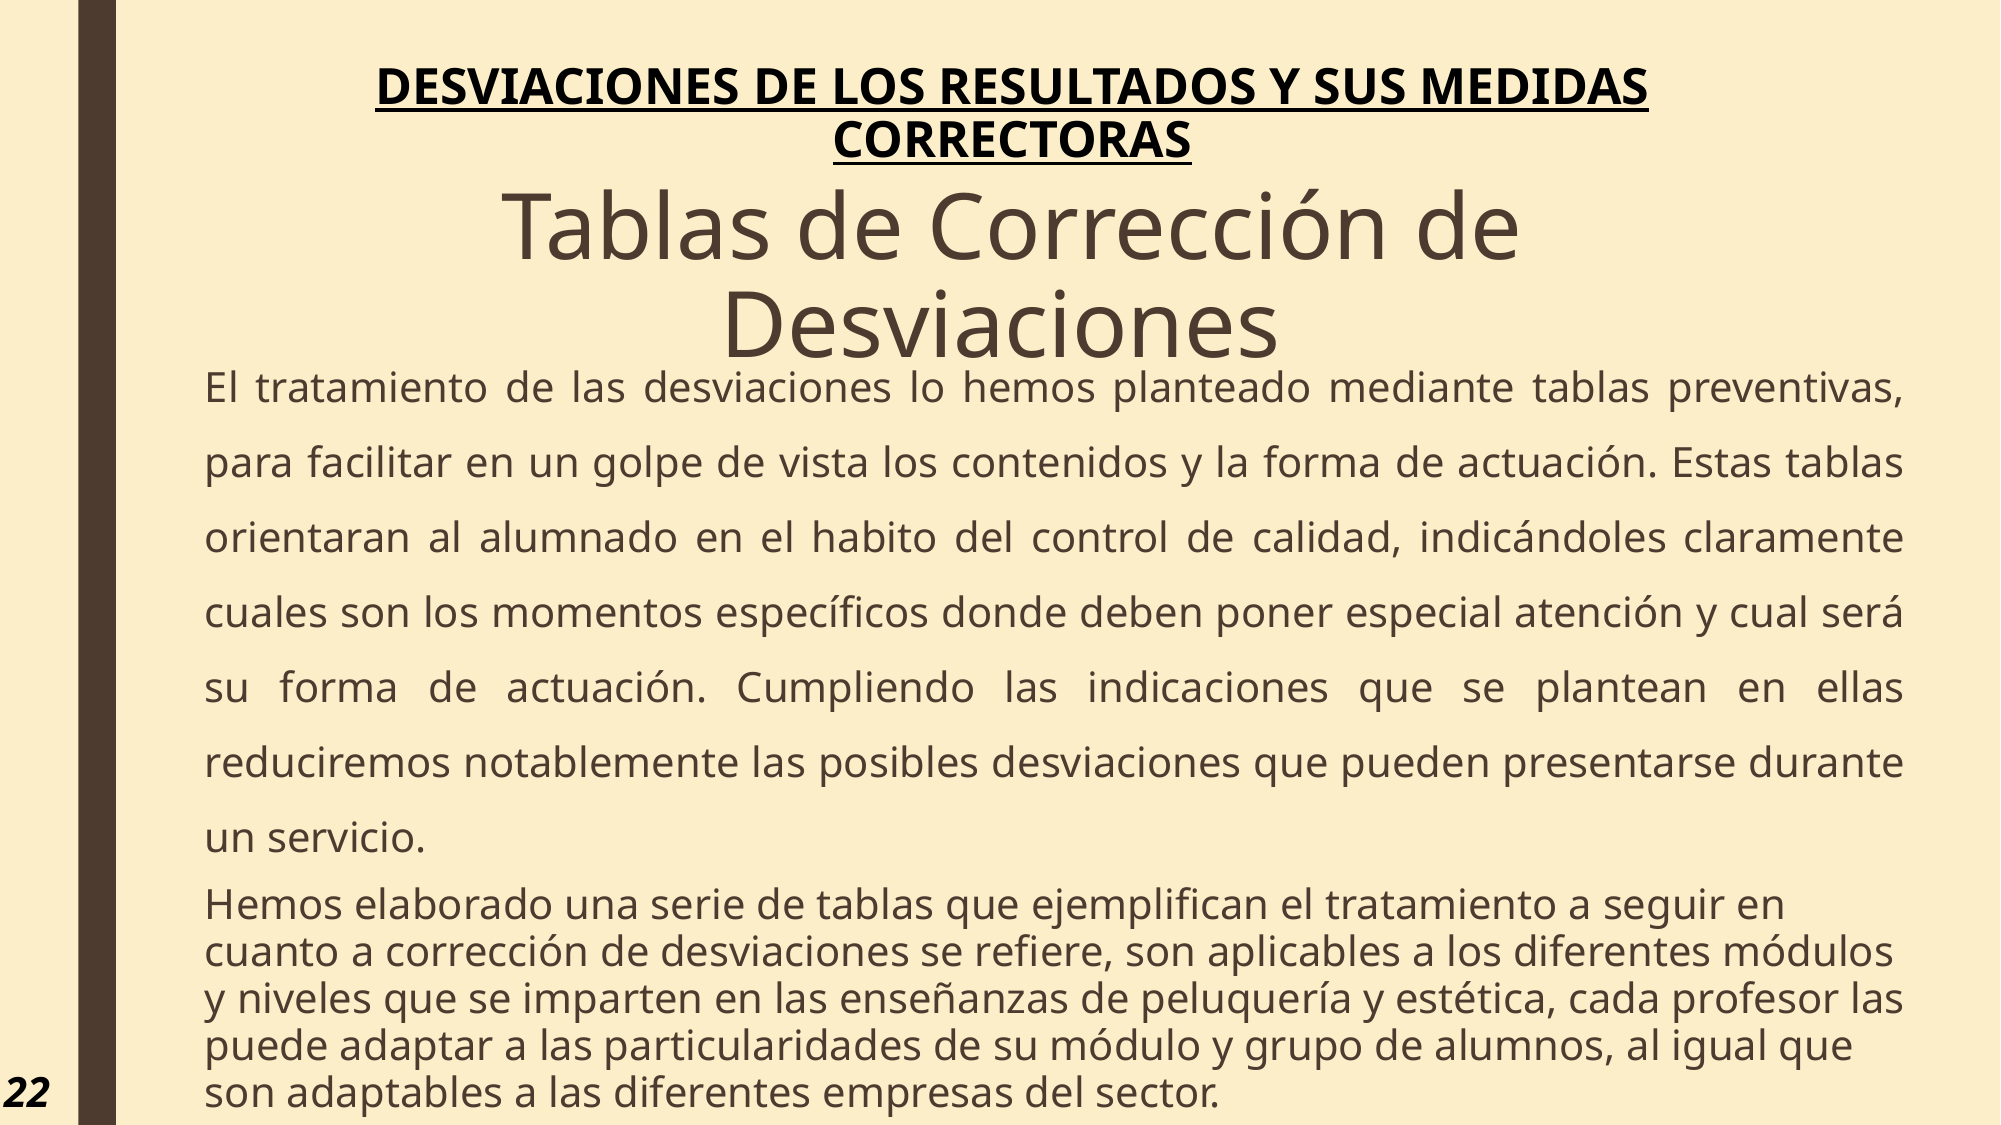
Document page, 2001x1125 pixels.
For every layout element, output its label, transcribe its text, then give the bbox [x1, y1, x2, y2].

list El tratamiento de las desviaciones lo hemos planteado mediante tablas preventivas, para facilitar en un golpe de vista los contenidos y la forma de actuación. Estas tablas orientaran al alumnado en el habito del control de calidad, indicándoles claramente cuales son los momentos específicos donde deben poner especial atención y cual será su forma de actuación. Cumpliendo las indicaciones que se plantean en ellas reduciremos notablemente las posibles desviaciones que pueden presentarse durante un servicio. Hemos elaborado una serie de tablas que ejemplifican el tratamiento a seguir en cuanto a corrección de desviaciones se refiere, son aplicables a los diferentes módulos y niveles que se imparten en las enseñanzas de peluquería y estética, cada profesor las puede adaptar a las particularidades de su módulo y grupo de alumnos, al igual que son adaptables a las diferentes empresas del sector. Recepción del Usuario. Módulos de Peluquería: Módulos de Estética: Depilación – Masaje - Micropigmentación Despedida del Usuario. [190, 328, 1921, 1125]
title Tablas de Corrección de Desviaciones [225, 173, 1800, 328]
slide_number 22 [0, 1058, 79, 1125]
text_box DESVIACIONES DE LOS RESULTADOS Y SUS MEDIDAS CORRECTORAS [224, 54, 1800, 105]
